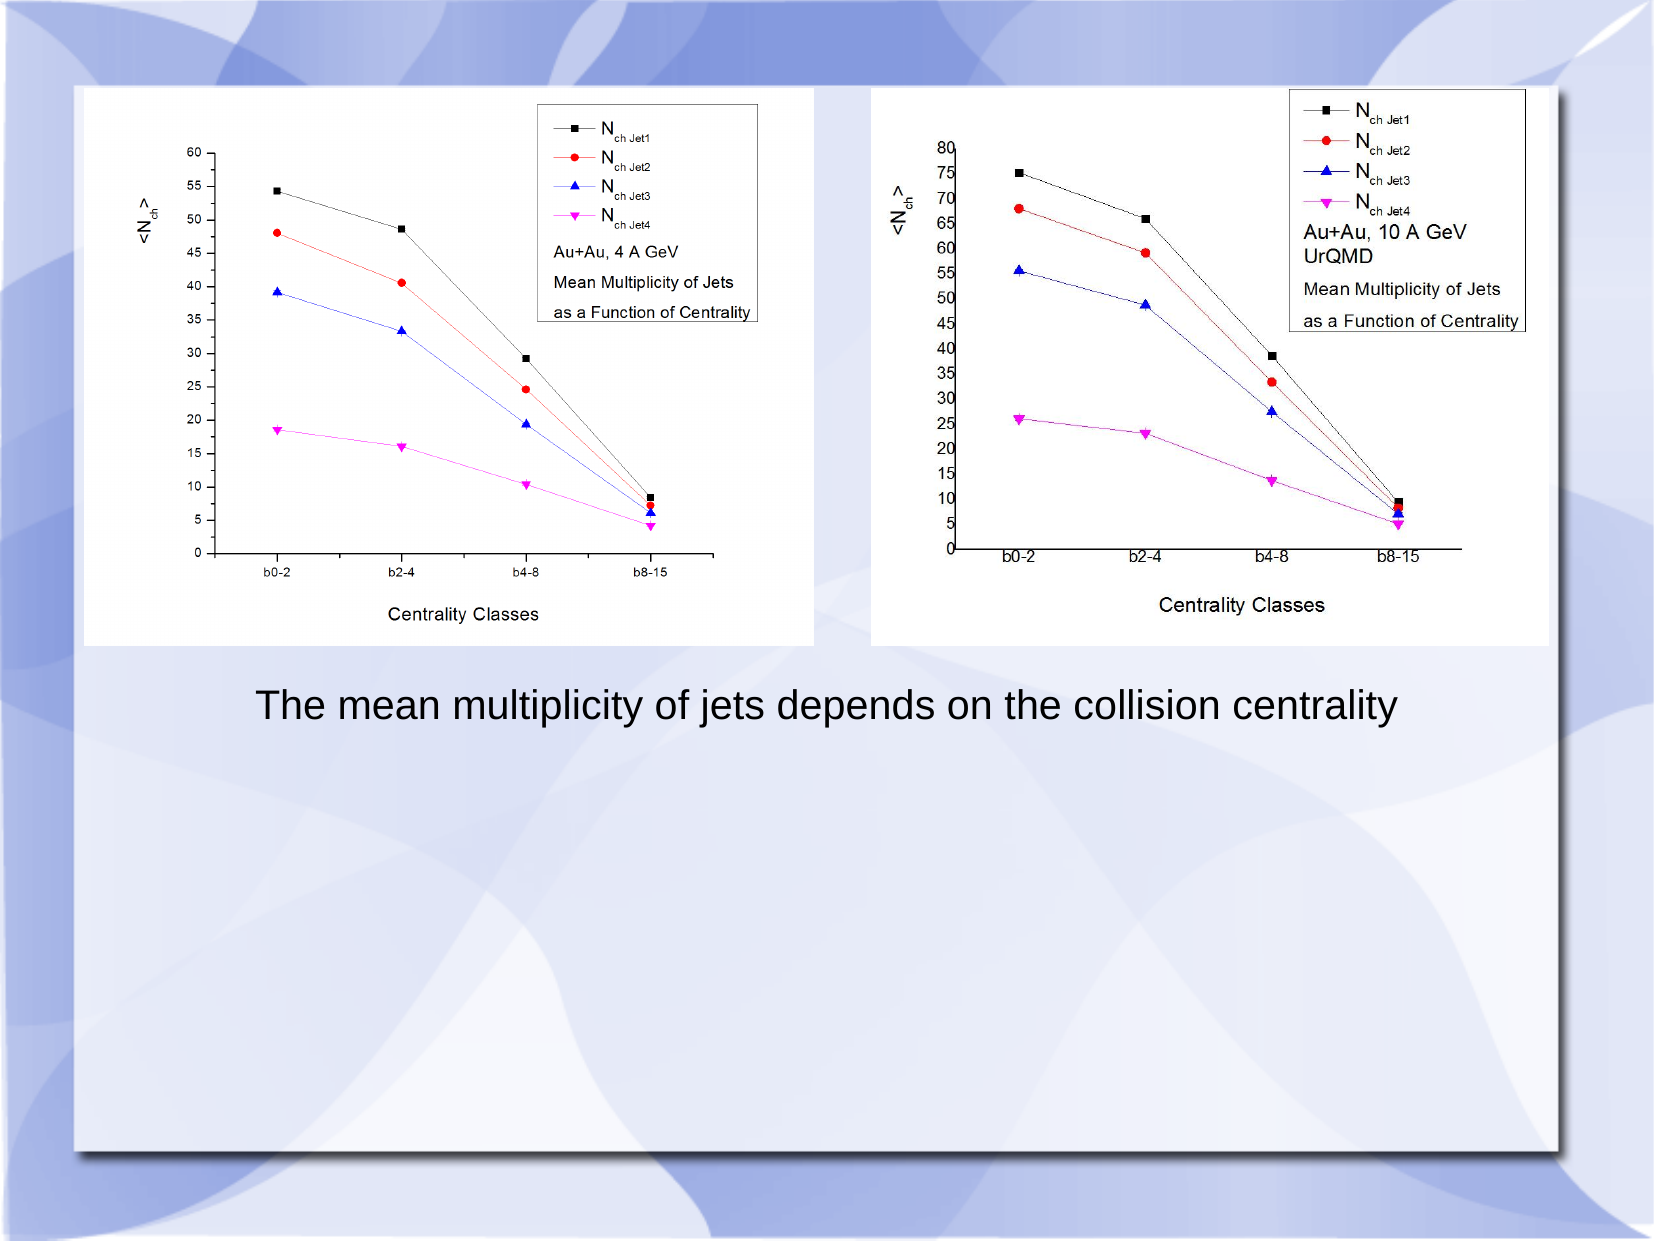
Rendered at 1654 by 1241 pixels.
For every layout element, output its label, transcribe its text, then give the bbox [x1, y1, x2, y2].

picture [871, 88, 1549, 646]
picture [84, 88, 814, 646]
text_box The mean multiplicity of jets depends on the collision centrality [162, 670, 1492, 735]
